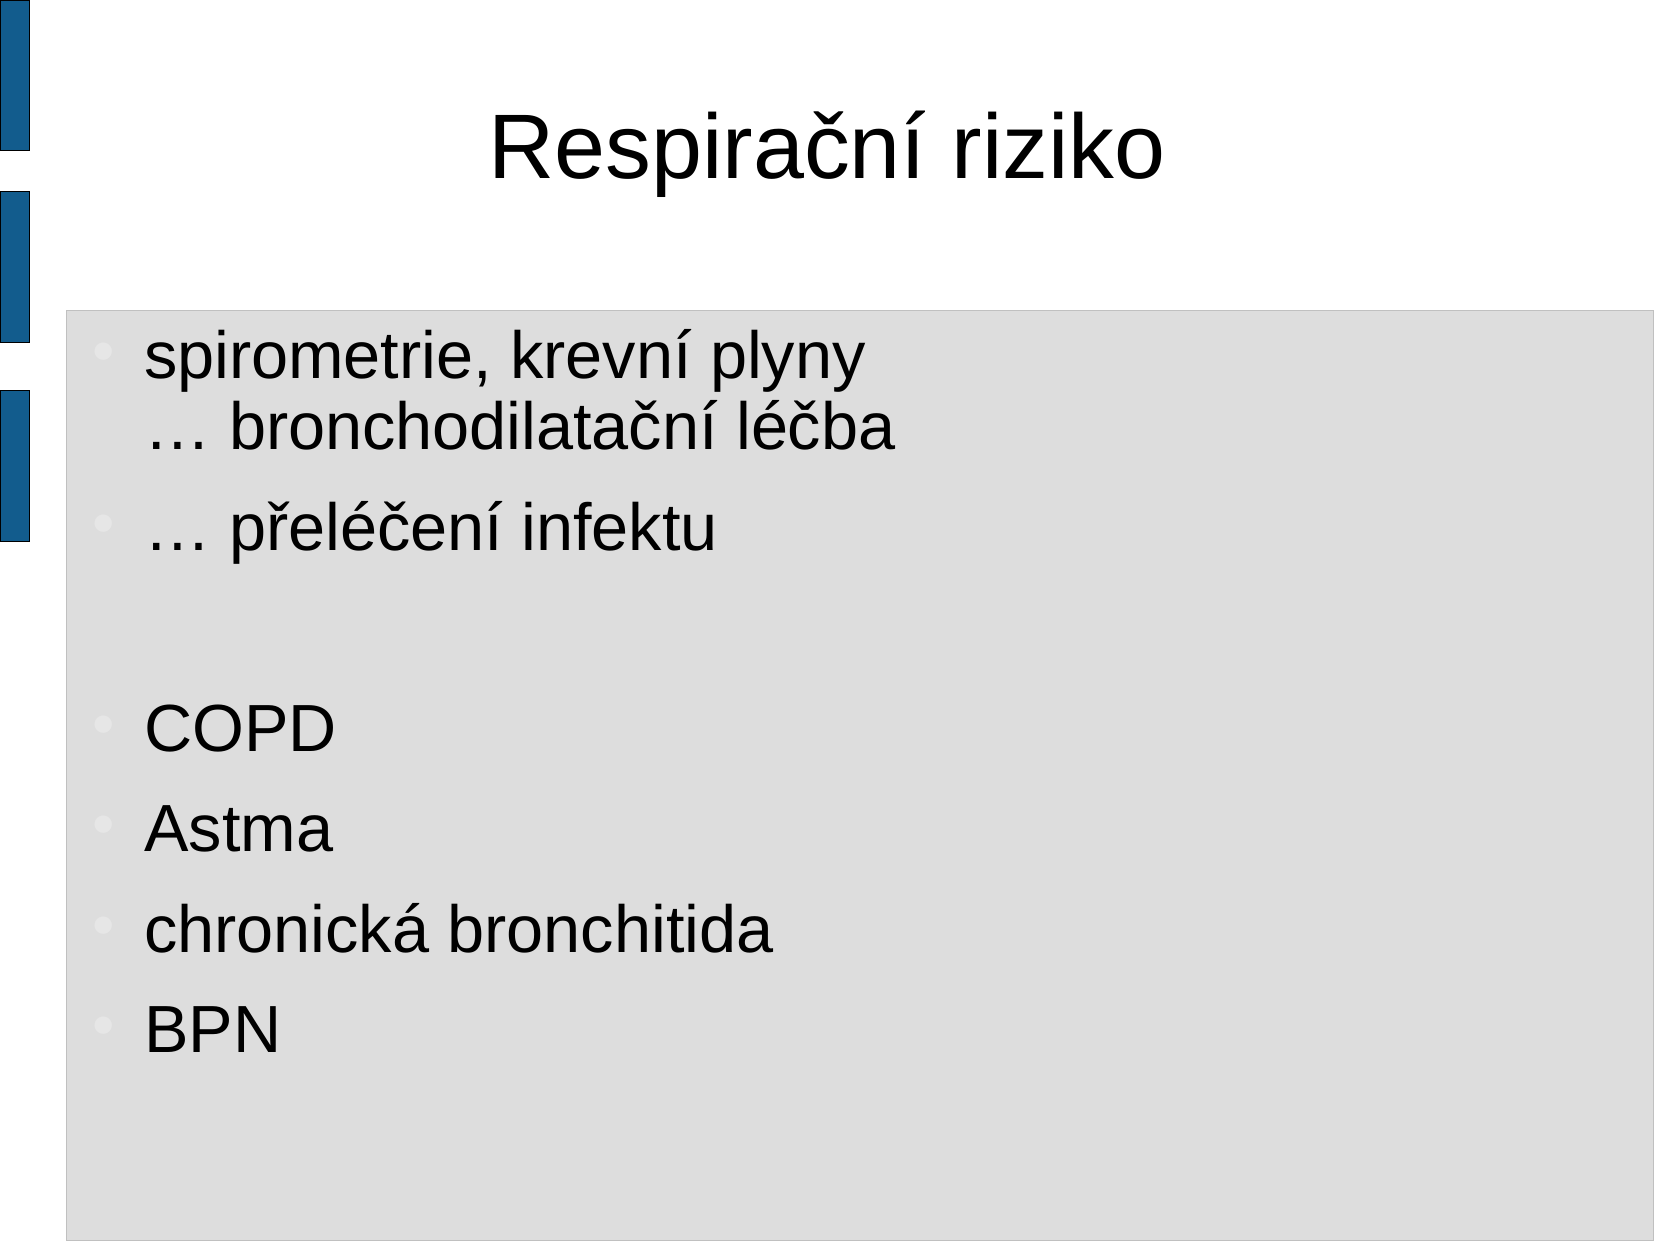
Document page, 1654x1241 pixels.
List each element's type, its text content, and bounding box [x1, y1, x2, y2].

list spirometrie, krevní plyny … bronchodilatační léčba … přeléčení infektu COPD Astma chronická bronchitida BPN [74, 322, 1654, 1241]
title Respirační riziko [121, 46, 1534, 254]
